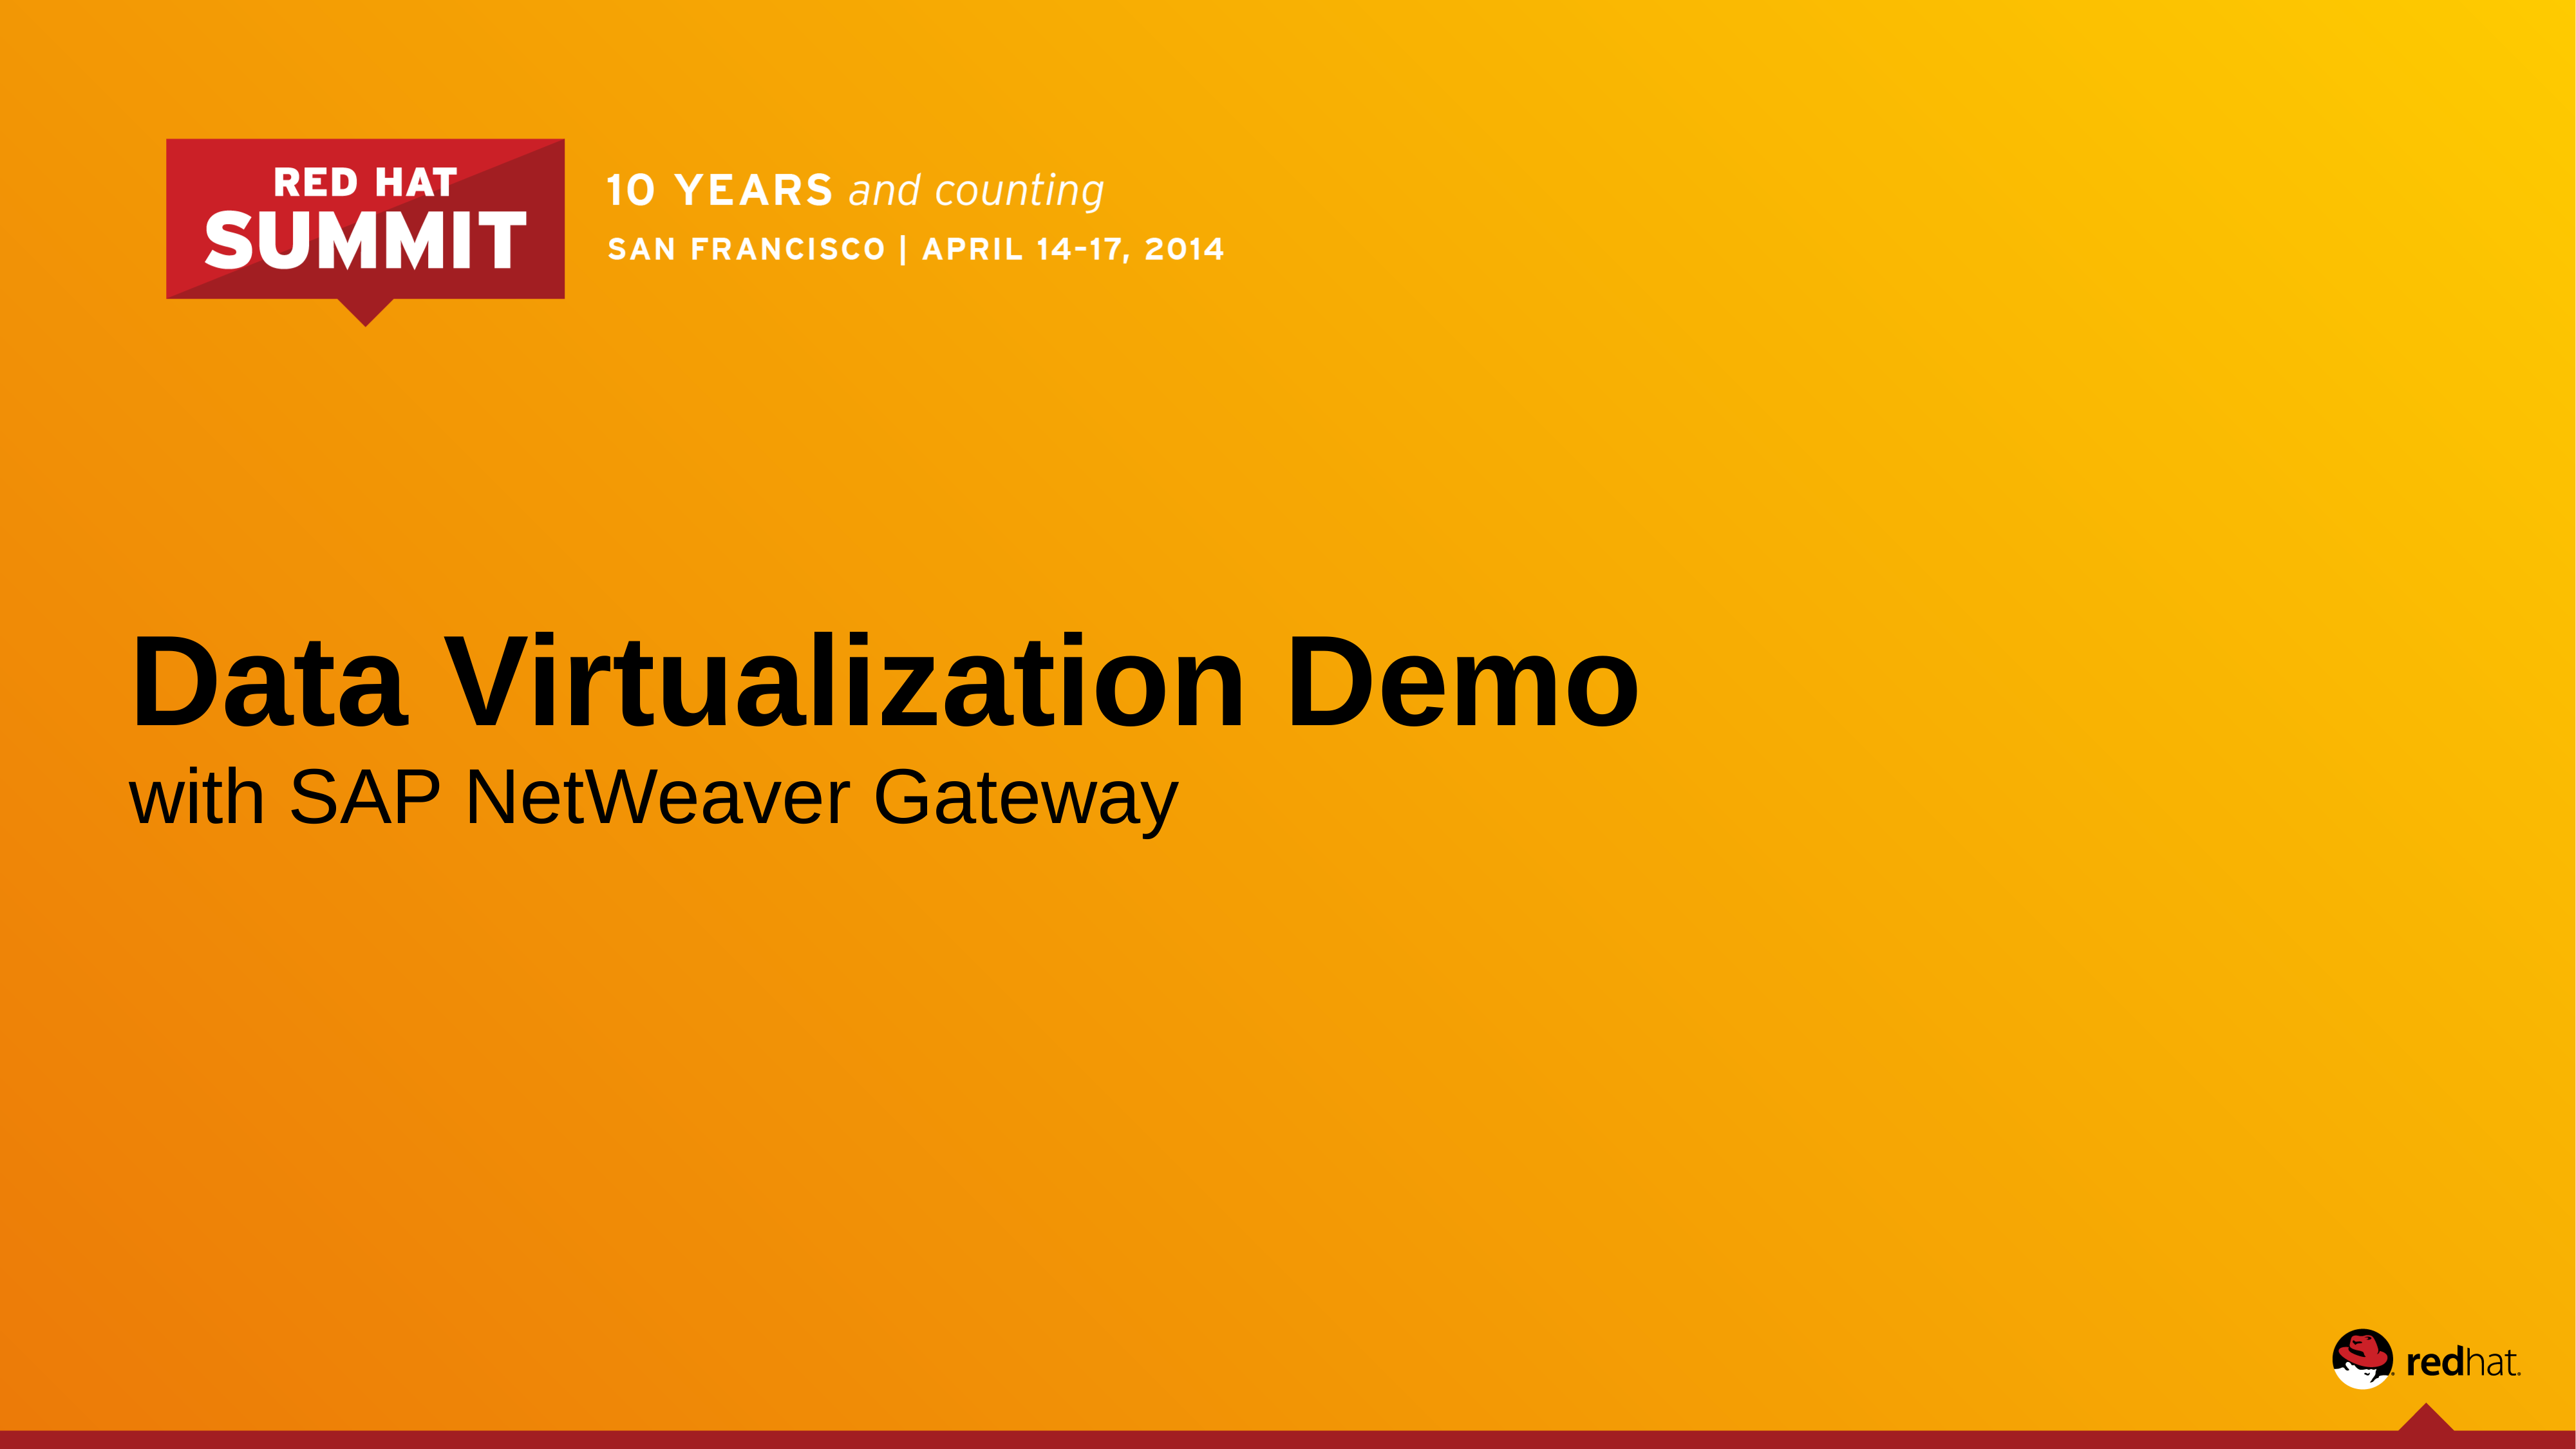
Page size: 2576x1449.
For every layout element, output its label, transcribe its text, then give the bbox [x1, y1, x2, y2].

title Data Virtualization Demo with SAP NetWeaver Gateway [128, 603, 2447, 846]
picture [0, 0, 2576, 1449]
